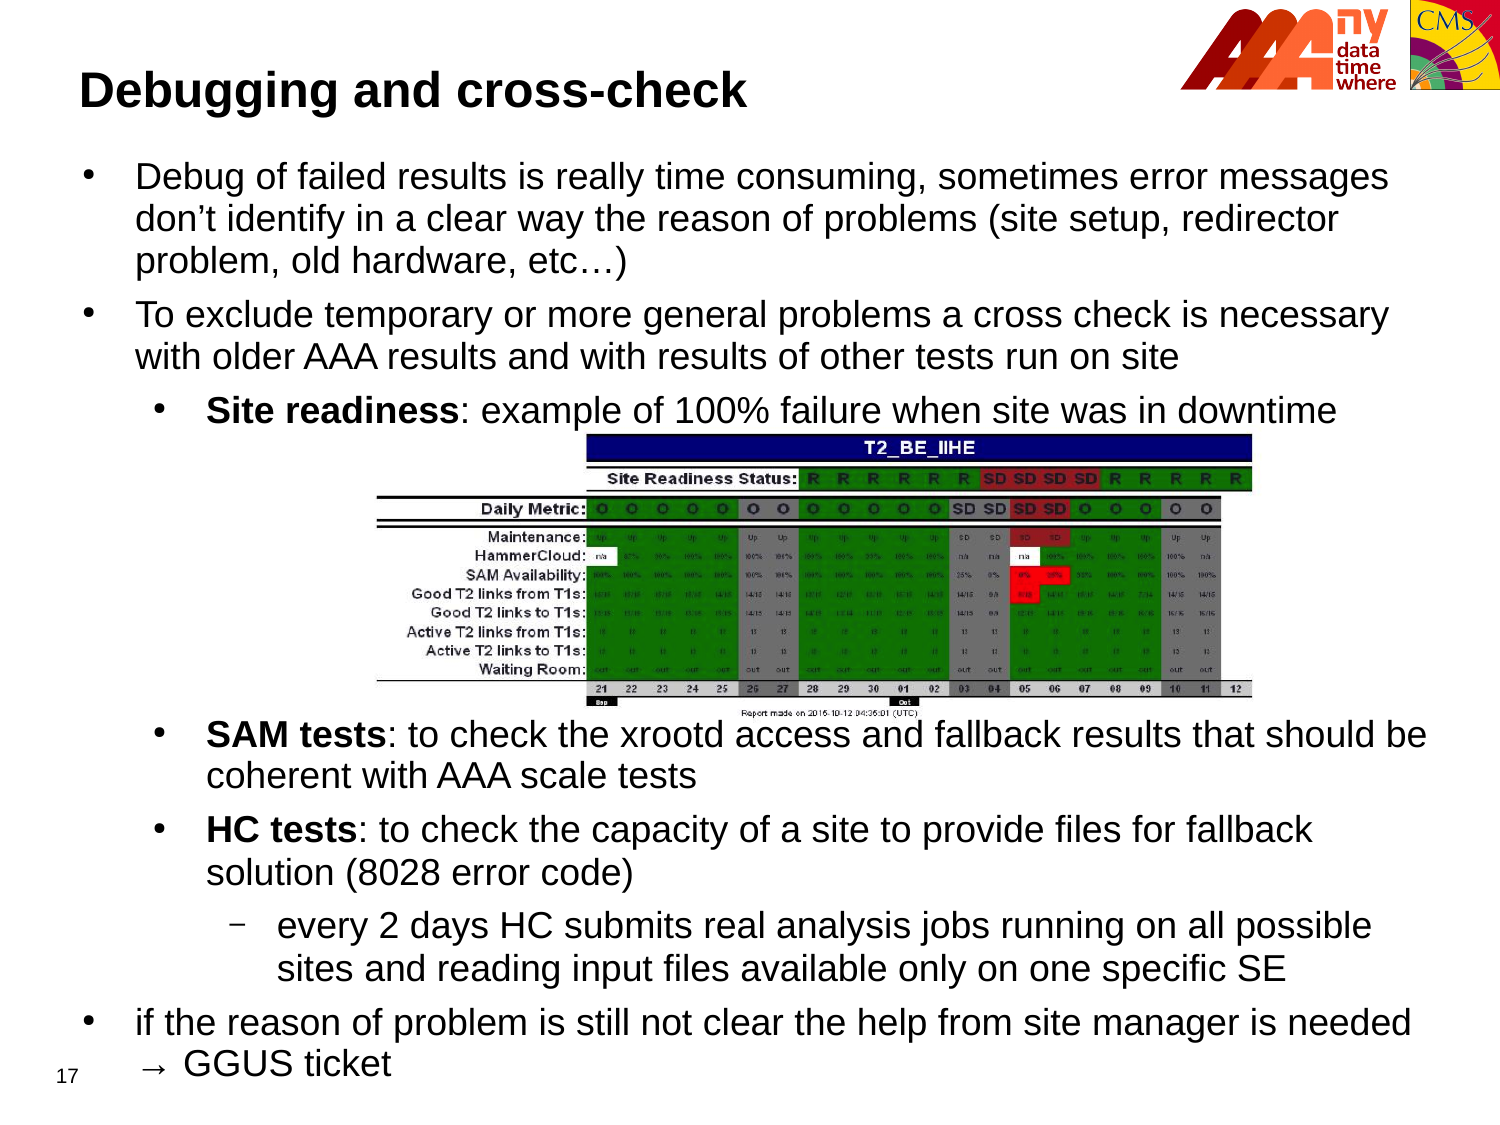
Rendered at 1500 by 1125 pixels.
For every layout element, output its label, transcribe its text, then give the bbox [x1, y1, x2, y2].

picture [1180, 9, 1396, 90]
list Debug of failed results is really time consuming, sometimes error messages don’t identify in a clear way the reason of problems (site setup, redirector problem, old hardware, etc…) To exclude temporary or more general problems a cross check is necessary with older AAA results and with results of other tests run on site Site readiness: example of 100% failure when site was in downtime SAM tests: to check the xrootd access and fallback results that should be coherent with AAA scale tests HC tests: to check the capacity of a site to provide files for fallback solution (8028 error code) every 2 days HC submits real analysis jobs running on all possible sites and reading input files available only on one specific SE if the reason of problem is still not clear the help from site manager is needed → GGUS ticket [64, 155, 1436, 1085]
title Debugging and cross-check [64, 54, 1198, 147]
picture [1410, 0, 1500, 90]
